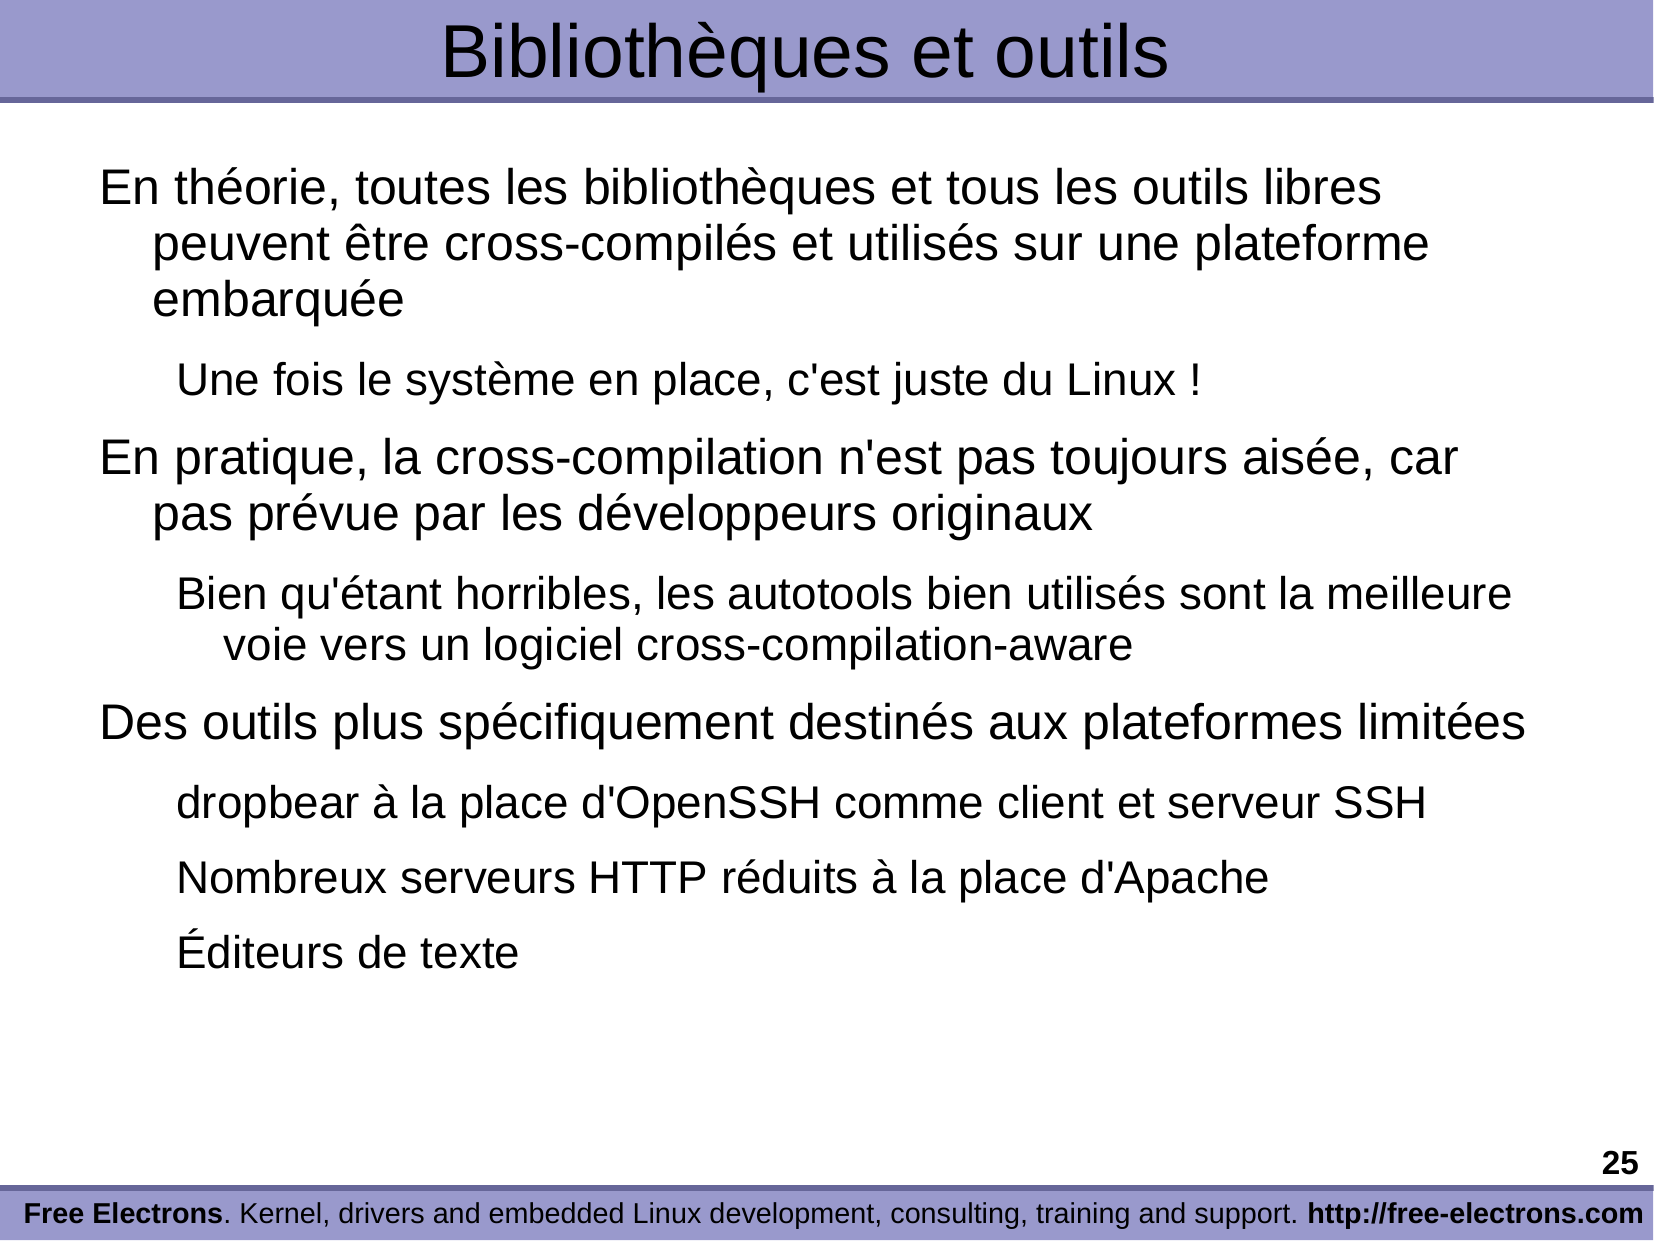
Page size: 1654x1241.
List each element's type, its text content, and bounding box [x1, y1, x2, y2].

list En théorie, toutes les bibliothèques et tous les outils libres peuvent être cross-compilés et utilisés sur une plateforme embarquée Une fois le système en place, c'est juste du Linux ! En pratique, la cross-compilation n'est pas toujours aisée, car pas prévue par les développeurs originaux Bien qu'étant horribles, les autotools bien utilisés sont la meilleure voie vers un logiciel cross-compilation-aware Des outils plus spécifiquement destinés aux plateformes limitées dropbear à la place d'OpenSSH comme client et serveur SSH Nombreux serveurs HTTP réduits à la place d'Apache Éditeurs de texte [82, 159, 1546, 1118]
title Bibliothèques et outils [60, 4, 1551, 98]
